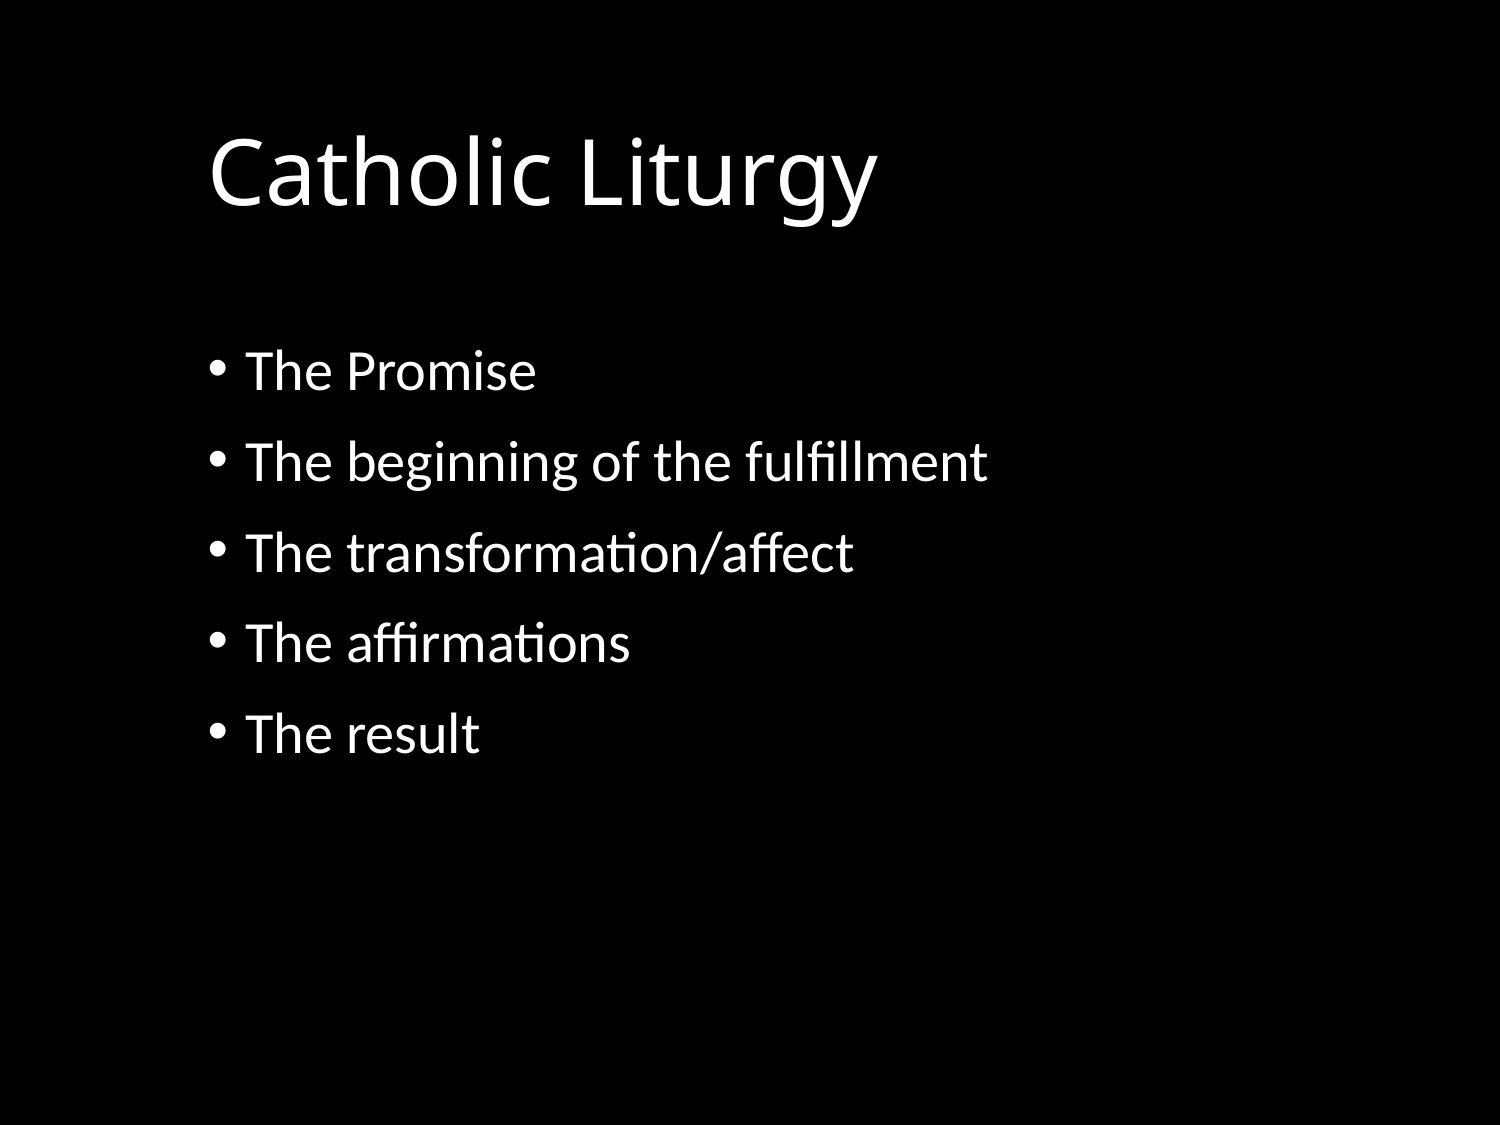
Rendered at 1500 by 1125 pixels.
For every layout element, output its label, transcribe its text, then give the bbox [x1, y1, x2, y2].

list The Promise The beginning of the fulfillment The transformation/affect The affirmations The result [192, 324, 1468, 1000]
title Catholic Liturgy [192, 75, 1468, 263]
